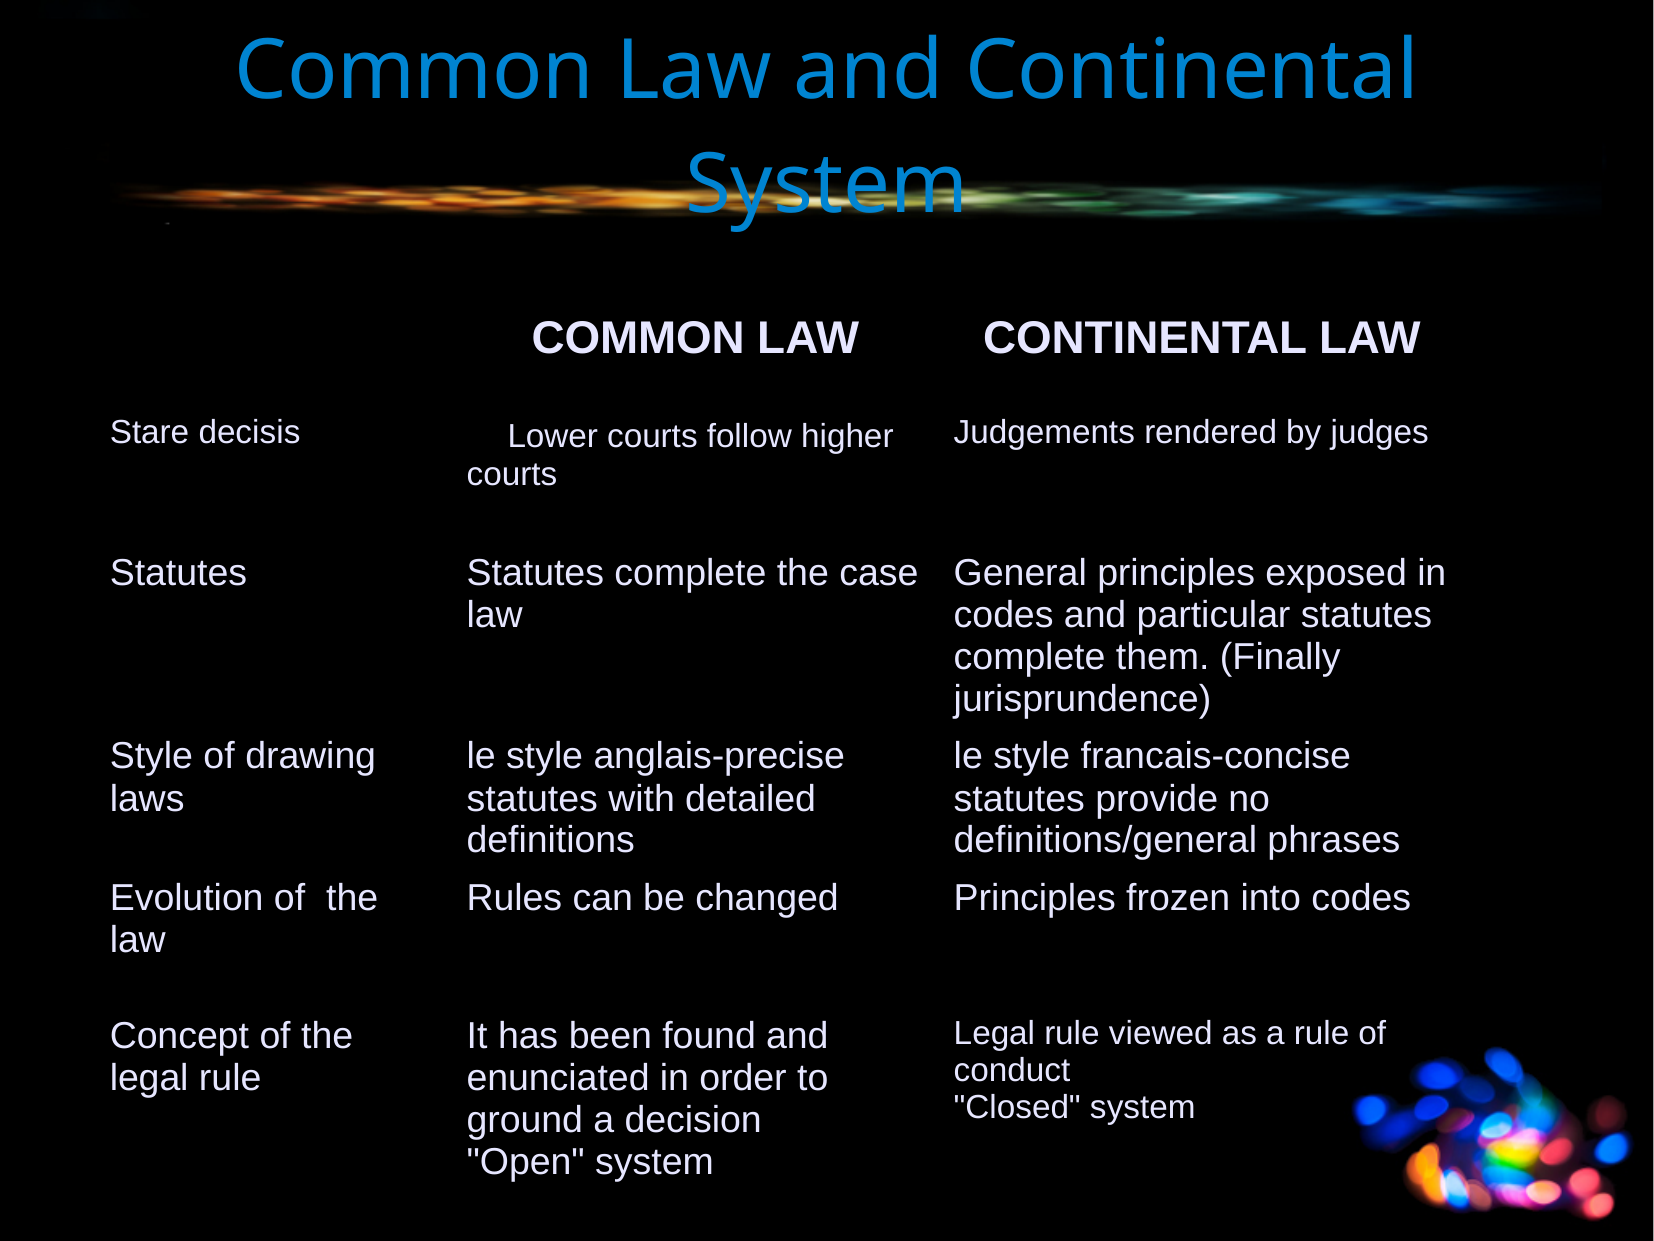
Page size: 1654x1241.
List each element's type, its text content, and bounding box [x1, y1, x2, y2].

table_cell Legal rule viewed as a rule of conduct "Closed" system [939, 1007, 1465, 1190]
table_cell Stare decisis [95, 406, 452, 544]
table_cell Principles frozen into codes [939, 869, 1465, 1007]
table_cell Statutes [95, 544, 452, 727]
table_cell Evolution of the law [95, 869, 452, 1007]
picture [0, 0, 1654, 1241]
table_cell General principles exposed in codes and particular statutes complete them. (Finally jurisprundence) [939, 544, 1465, 727]
table_cell Statutes complete the case law [452, 544, 939, 727]
table_header CONTINENTAL LAW [939, 268, 1465, 406]
title Common Law and Continental System [82, 27, 1571, 220]
table_header COMMON LAW [452, 268, 939, 406]
table_cell le style francais-concise statutes provide no definitions/general phrases [939, 727, 1465, 869]
table_cell le style anglais-precise statutes with detailed definitions [452, 727, 939, 869]
table_header [95, 268, 452, 406]
table_cell Concept of the legal rule [95, 1007, 452, 1190]
table_cell Rules can be changed [452, 869, 939, 1007]
table_cell Style of drawing laws [95, 727, 452, 869]
table_cell Lower courts follow higher courts [452, 406, 939, 544]
table_cell It has been found and enunciated in order to ground a decision "Open" system [452, 1007, 939, 1190]
table_cell Judgements rendered by judges [939, 406, 1465, 544]
